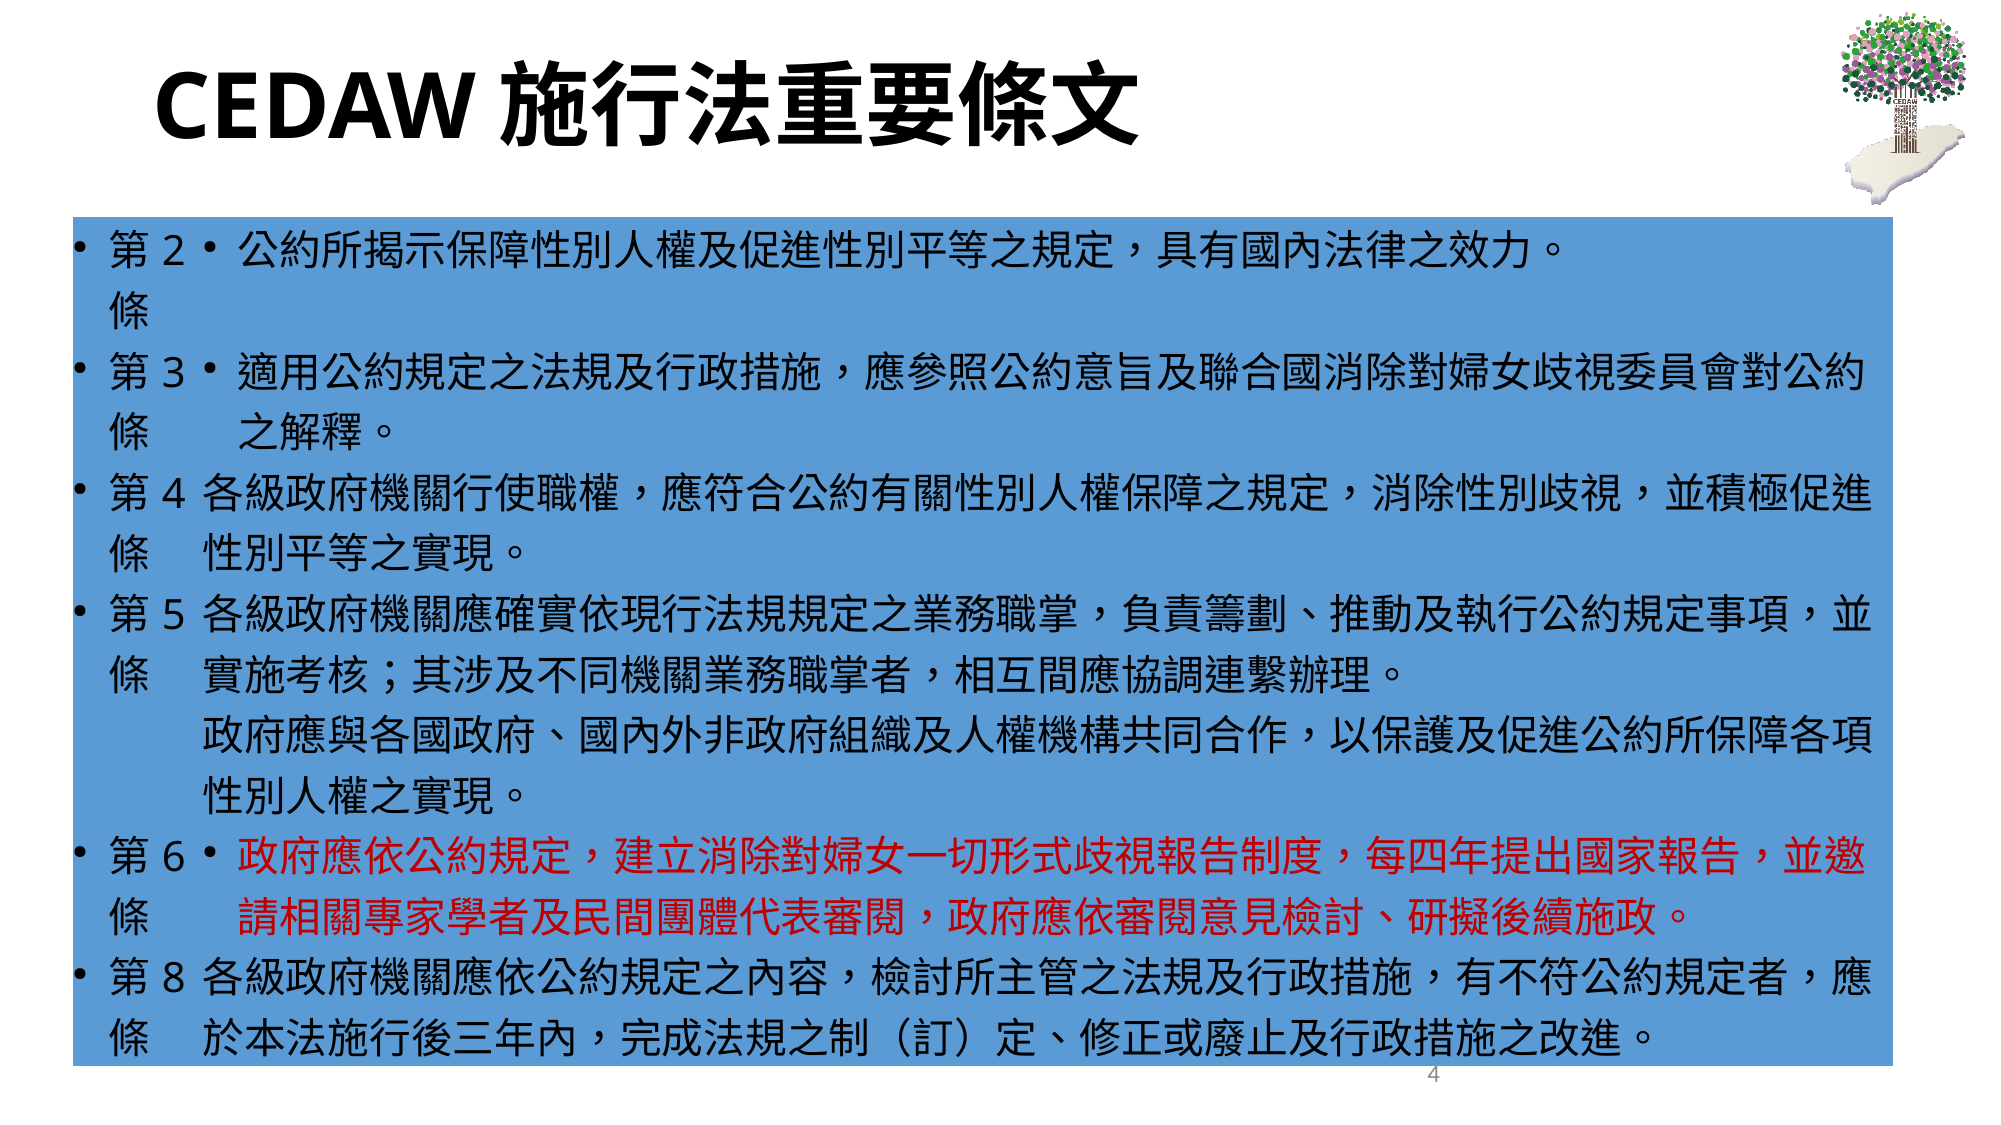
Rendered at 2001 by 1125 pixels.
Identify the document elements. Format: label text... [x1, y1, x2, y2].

title CEDAW施行法重要條文 [137, 0, 1863, 217]
table_cell 第5條 [73, 581, 203, 823]
table_header 第2條 [73, 217, 203, 339]
table_cell 各級政府機關應確實依現行法規規定之業務職掌，負責籌劃、推動及執行公約規定事項，並實施考核；其涉及不同機關業務職掌者，相互間應協調連繫辦理。 政府應與各國政府、國內外非政府組織及人權機構共同合作，以保護及促進公約所保障各項性別人權之實現。 [203, 581, 1893, 823]
table_cell 各級政府機關行使職權，應符合公約有關性別人權保障之規定，消除性別歧視，並積極促進性別平等之實現。 [203, 460, 1893, 581]
table_header 公約所揭示保障性別人權及促進性別平等之規定，具有國內法律之效力。 [203, 217, 1893, 339]
table_cell 第3條 [73, 339, 203, 460]
table_cell 第8條 [73, 944, 203, 1066]
table_cell 第6條 [73, 823, 203, 944]
table_cell 政府應依公約規定，建立消除對婦女一切形式歧視報告制度，每四年提出國家報告，並邀請相關專家學者及民間團體代表審閱，政府應依審閱意見檢討、研擬後續施政。 [203, 823, 1893, 944]
table_cell 各級政府機關應依公約規定之內容，檢討所主管之法規及行政措施，有不符公約規定者，應於本法施行後三年內，完成法規之制（訂）定、修正或廢止及行政措施之改進。 [203, 944, 1893, 1066]
picture [1806, 12, 1999, 205]
table_cell 第4條 [73, 460, 203, 581]
table_cell 適用公約規定之法規及行政措施，應參照公約意旨及聯合國消除對婦女歧視委員會對公約之解釋。 [203, 339, 1893, 460]
text_box 4 [1412, 1066, 1863, 1103]
